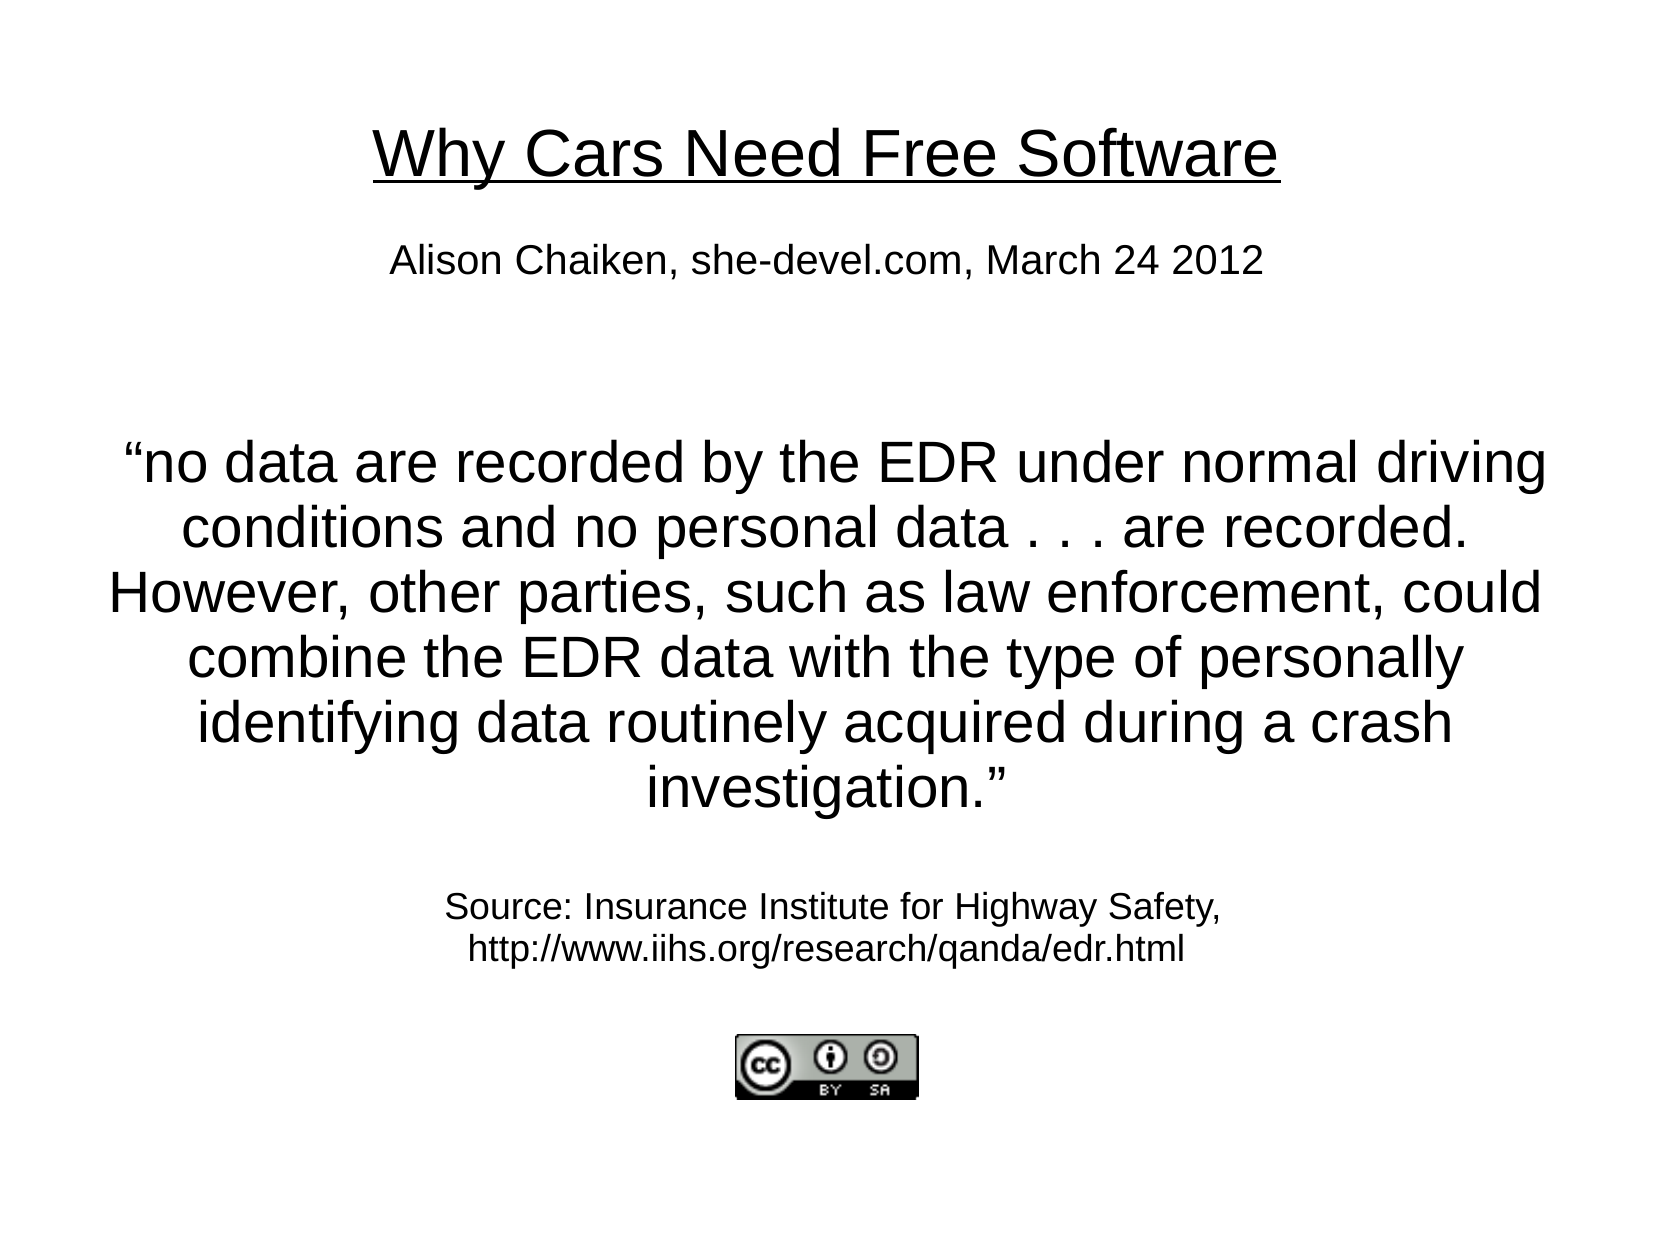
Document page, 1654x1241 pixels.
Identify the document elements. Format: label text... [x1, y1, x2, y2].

title Why Cars Need Free Software [82, 49, 1571, 257]
text_box Alison Chaiken, she-devel.com, March 24 2012 [370, 225, 1284, 296]
subtitle “no data are recorded by the EDR under normal driving conditions and no personal data . . . are recorded. However, other parties, such as law enforcement, could combine the EDR data with the type of personally identifying data routinely acquired during a crash investigation.” Source: Insurance Institute for Highway Safety, http://www.iihs.org/research/qanda/edr.html [82, 290, 1571, 1109]
picture [735, 1034, 919, 1100]
